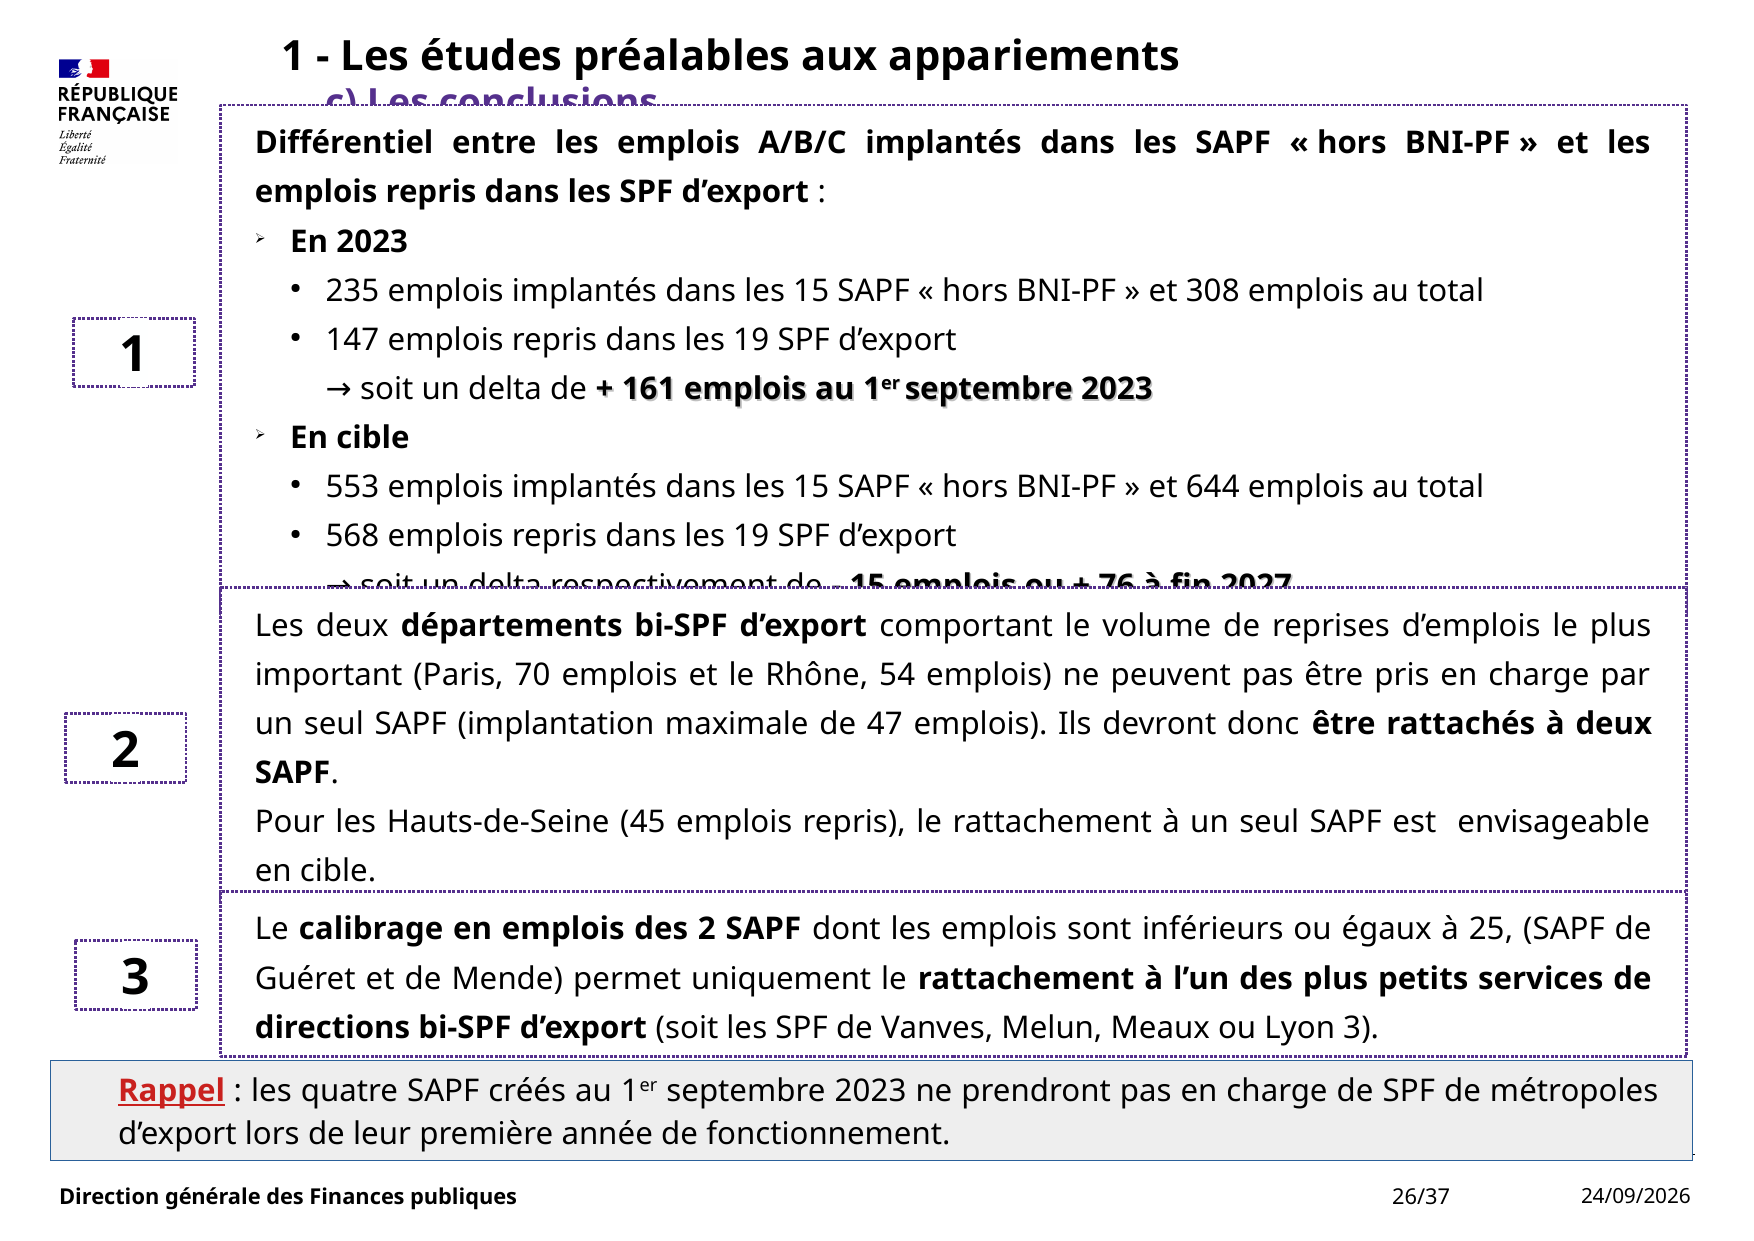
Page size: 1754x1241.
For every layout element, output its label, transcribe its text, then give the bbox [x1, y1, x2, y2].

picture [59, 59, 178, 164]
text_box Différentiel entre les emplois A/B/C implantés dans les SAPF « hors BNI-PF » et les emplois repris dans les SPF d’export : En 2023 235 emplois implantés dans les 15 SAPF « hors BNI-PF » et 308 emplois au total 147 emplois repris dans les 19 SPF d’export → soit un delta de + 161 emplois au 1er septembre 2023 En cible 553 emplois implantés dans les 15 SAPF « hors BNI-PF » et 644 emplois au total 568 emplois repris dans les 19 SPF d’export → soit un delta respectivement de - 15 emplois ou + 76 à fin 2027 [220, 130, 1687, 587]
text_box 3 [75, 940, 197, 1010]
text_box 1 [73, 318, 120, 387]
text_box 1 - Les études préalables aux appariements [230, 18, 1707, 84]
text_box Rappel : les quatre SAPF créés au 1er septembre 2023 ne prendront pas en charge de SPF de métropoles d’export lors de leur première année de fonctionnement. [50, 1064, 1693, 1158]
text_box 1 [148, 318, 195, 387]
text_box Les deux départements bi-SPF d’export comportant le volume de reprises d’emplois le plus important (Paris, 70 emplois et le Rhône, 54 emplois) ne peuvent pas être pris en charge par un seul SAPF (implantation maximale de 47 emplois). Ils devront donc être rattachés à deux SAPF. Pour les Hauts-de-Seine (45 emplois repris), le rattachement à un seul SAPF est envisageable en cible. [220, 602, 1687, 885]
text_box c) Les conclusions [275, 84, 804, 105]
text_box 2 [65, 713, 187, 783]
text_box Le calibrage en emplois des 2 SAPF dont les emplois sont inférieurs ou égaux à 25, (SAPF de Guéret et de Mende) permet uniquement le rattachement à l’un des plus petits services de directions bi-SPF d’export (soit les SPF de Vanves, Melun, Meaux ou Lyon 3). [220, 898, 1687, 1049]
